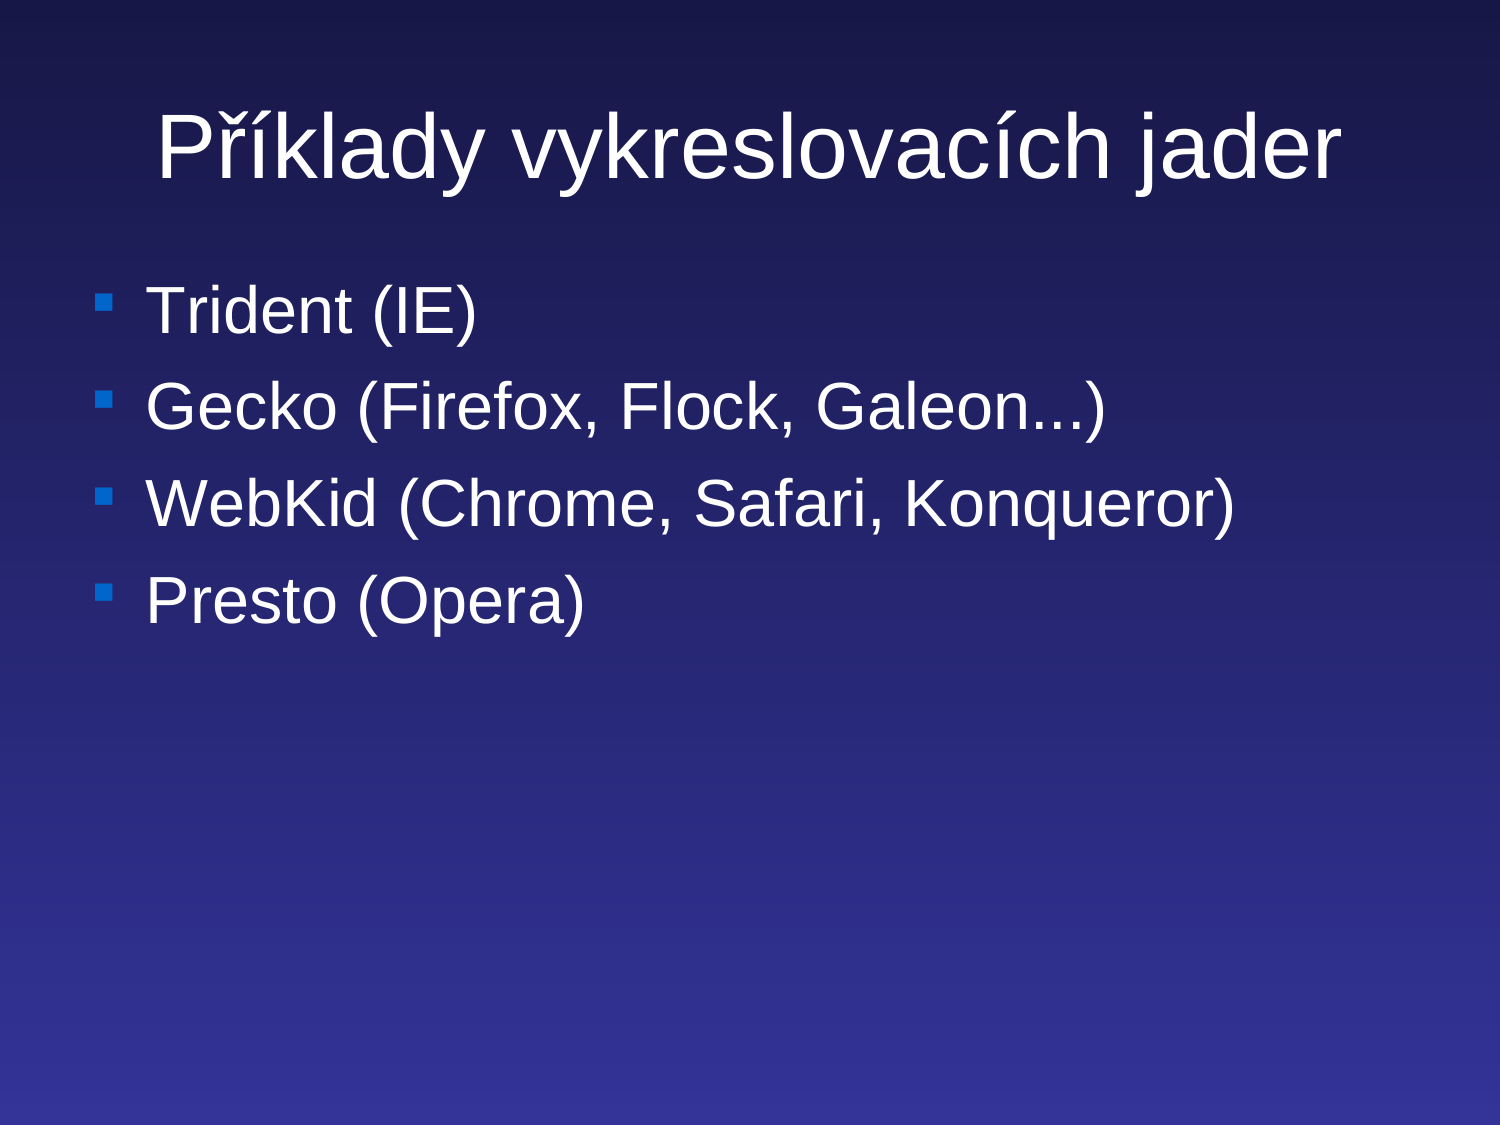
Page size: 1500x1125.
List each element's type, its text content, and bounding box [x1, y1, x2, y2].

title Příklady vykreslovacích jader [75, 45, 1426, 233]
list Trident (IE) Gecko (Firefox, Flock, Galeon...) WebKid (Chrome, Safari, Konqueror) Presto (Opera) [75, 262, 1426, 993]
